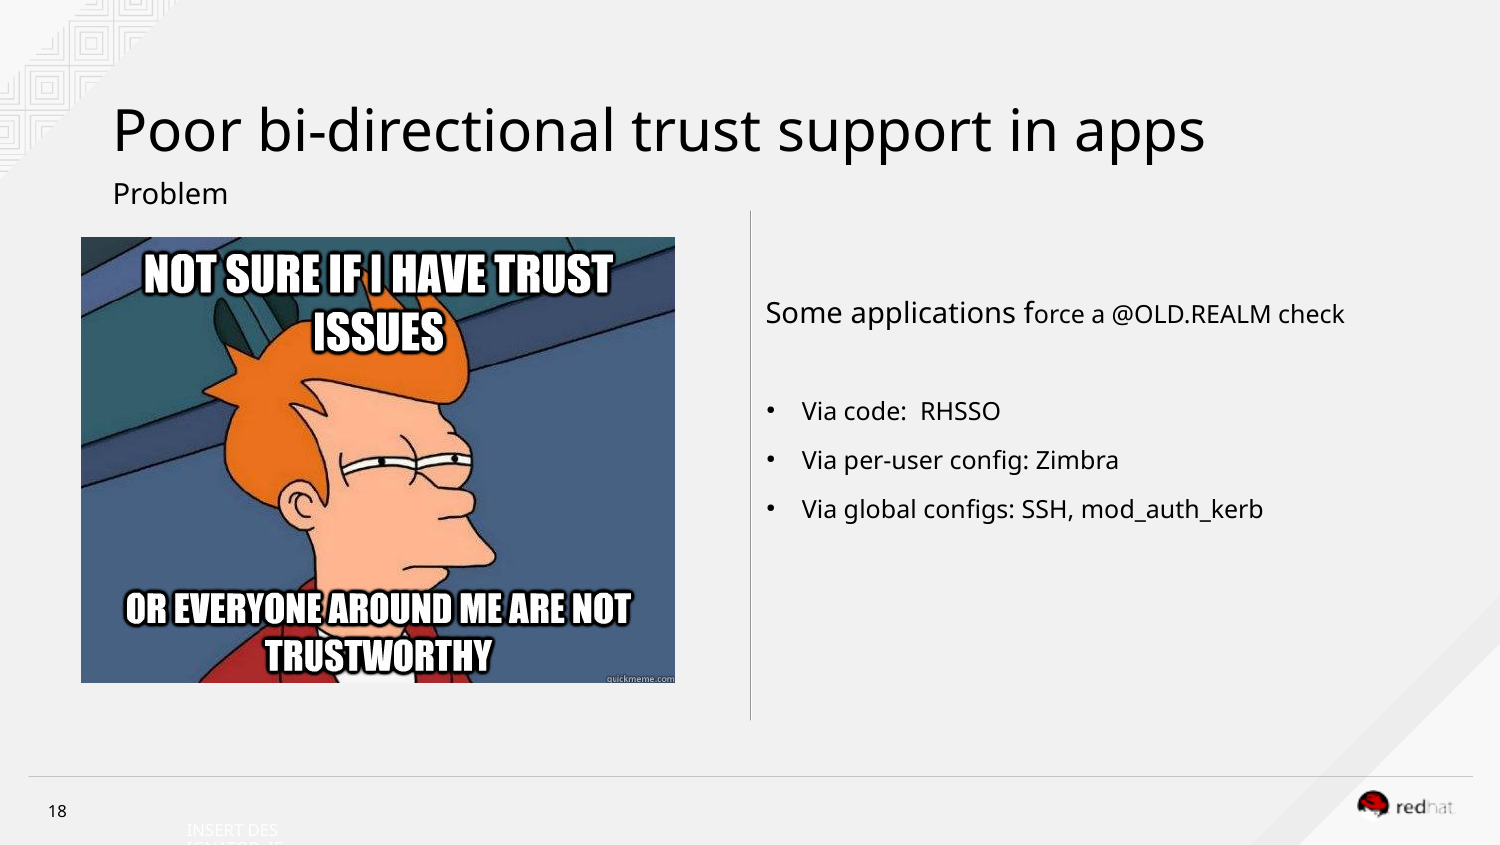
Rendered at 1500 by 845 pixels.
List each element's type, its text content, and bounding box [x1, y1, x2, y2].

text_box Problem [112, 173, 1388, 259]
title Poor bi-directional trust support in apps [112, 0, 1388, 169]
text_box Some applications force a @OLD.REALM check [765, 292, 1388, 372]
text_box Via code: RHSSO Via per-user config: Zimbra Via global configs: SSH, mod_auth_kerb [766, 394, 1389, 723]
picture [0, 0, 1500, 845]
